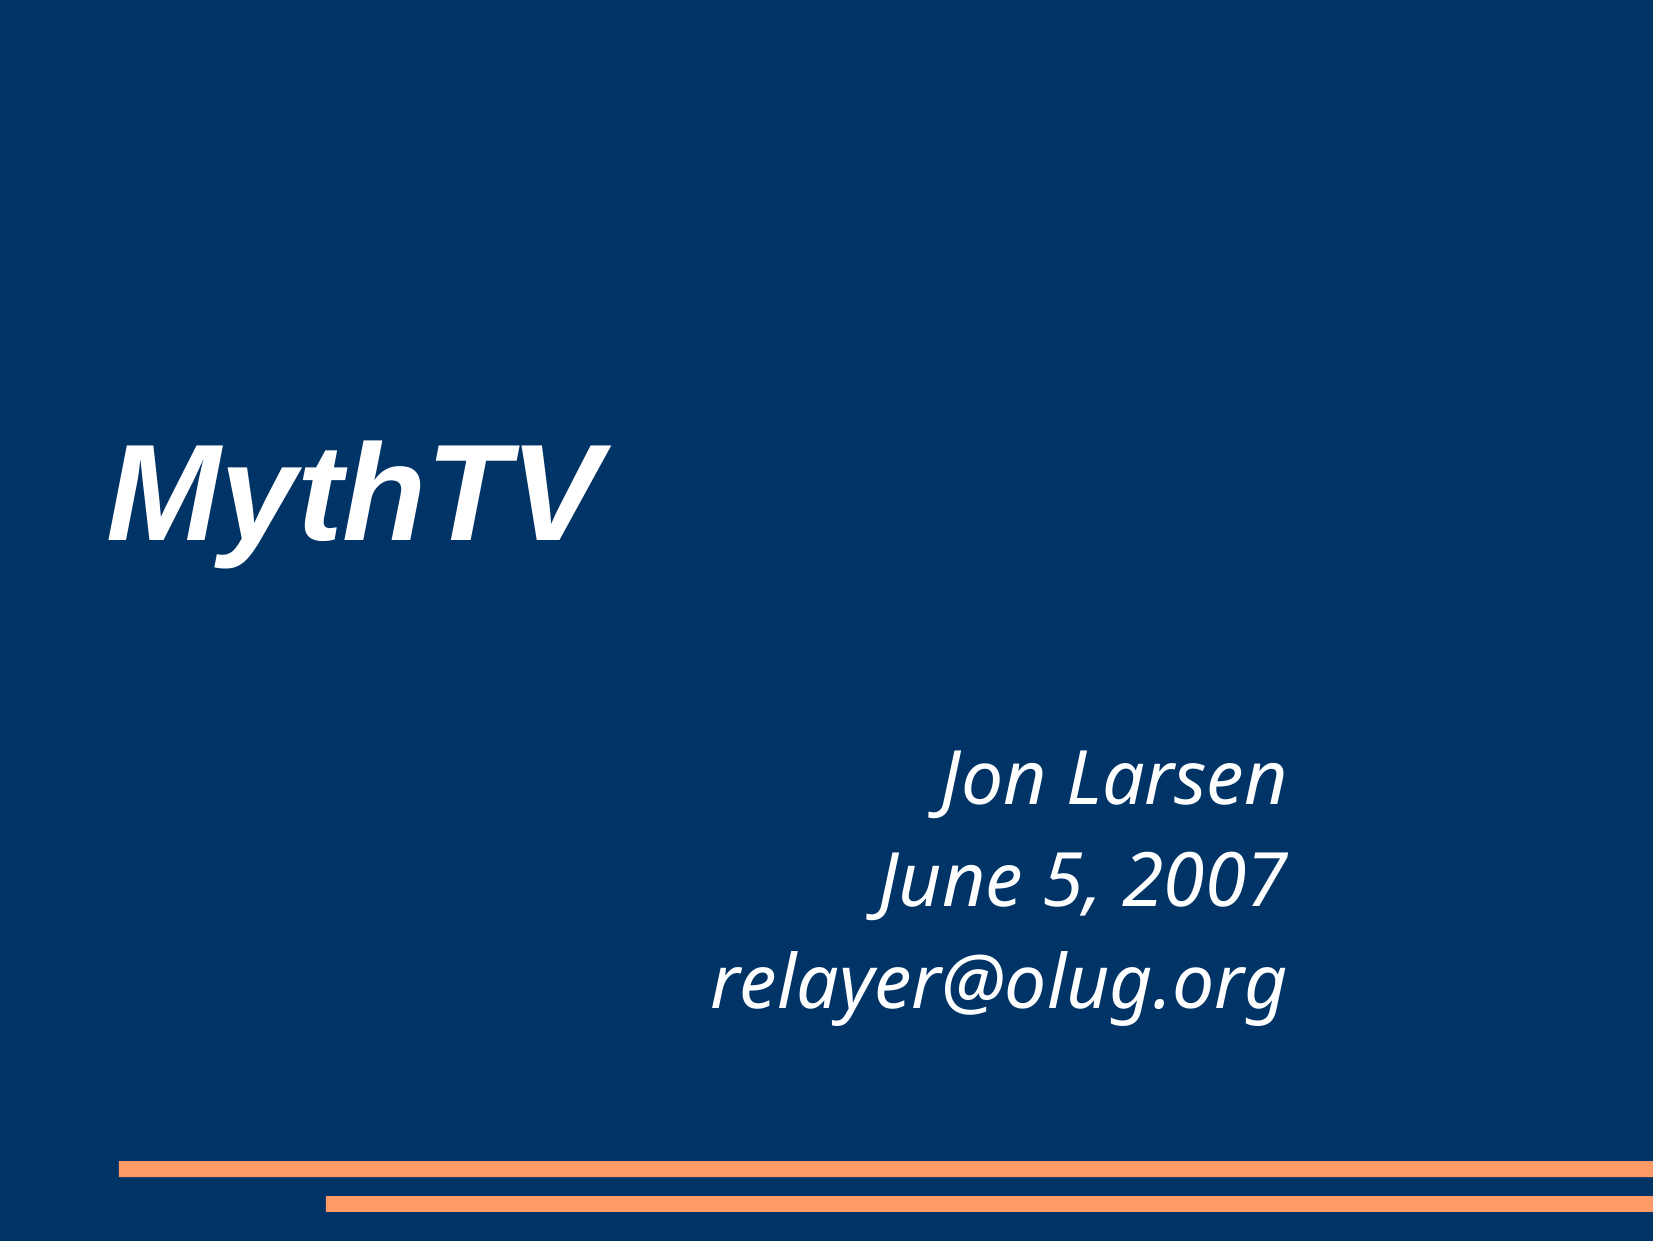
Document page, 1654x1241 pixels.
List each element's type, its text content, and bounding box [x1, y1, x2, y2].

title Jon Larsen June 5, 2007 relayer@olug.org [344, 746, 1289, 1009]
title MythTV [106, 388, 1554, 597]
